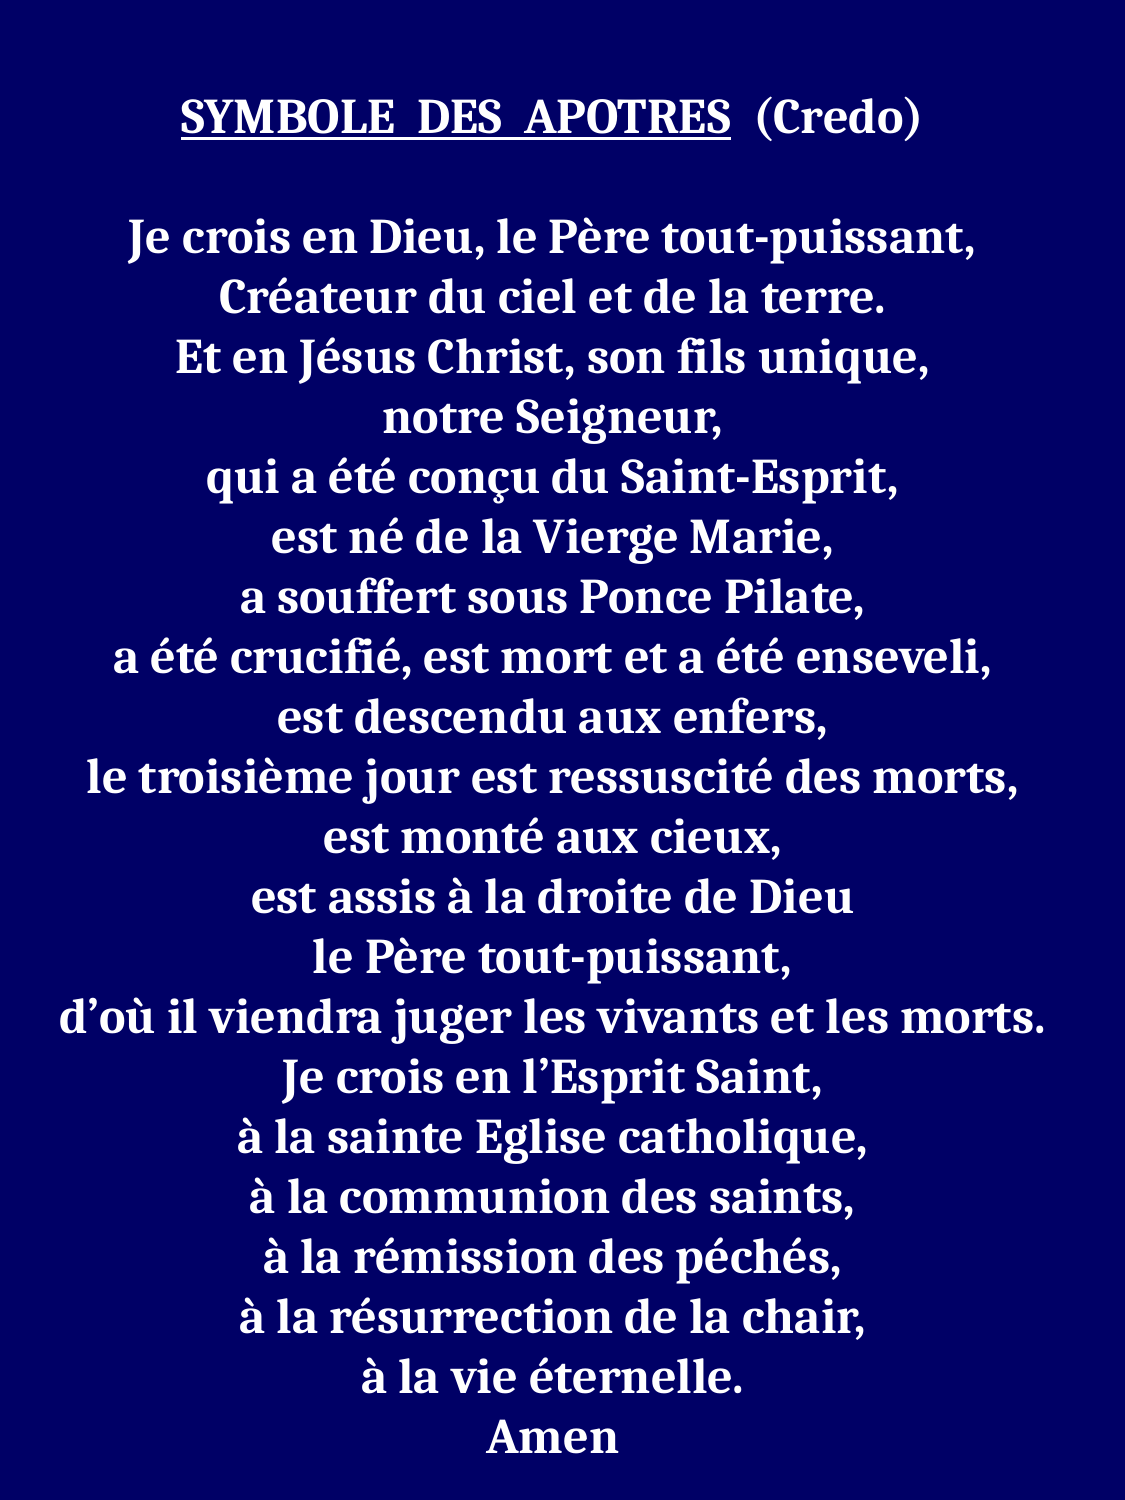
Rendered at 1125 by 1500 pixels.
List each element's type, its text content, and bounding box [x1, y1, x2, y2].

text_box SYMBOLE DES APOTRES (Credo) Je crois en Dieu, le Père tout-puissant, Créateur du ciel et de la terre. Et en Jésus Christ, son fils unique, notre Seigneur, qui a été conçu du Saint-Esprit, est né de la Vierge Marie, a souffert sous Ponce Pilate, a été crucifié, est mort et a été enseveli, est descendu aux enfers, le troisième jour est ressuscité des morts, est monté aux cieux, est assis à la droite de Dieu le Père tout-puissant, d’où il viendra juger les vivants et les morts. Je crois en l’Esprit Saint, à la sainte Eglise catholique, à la communion des saints, à la rémission des péchés, à la résurrection de la chair, à la vie éternelle. Amen [35, 75, 1071, 1471]
